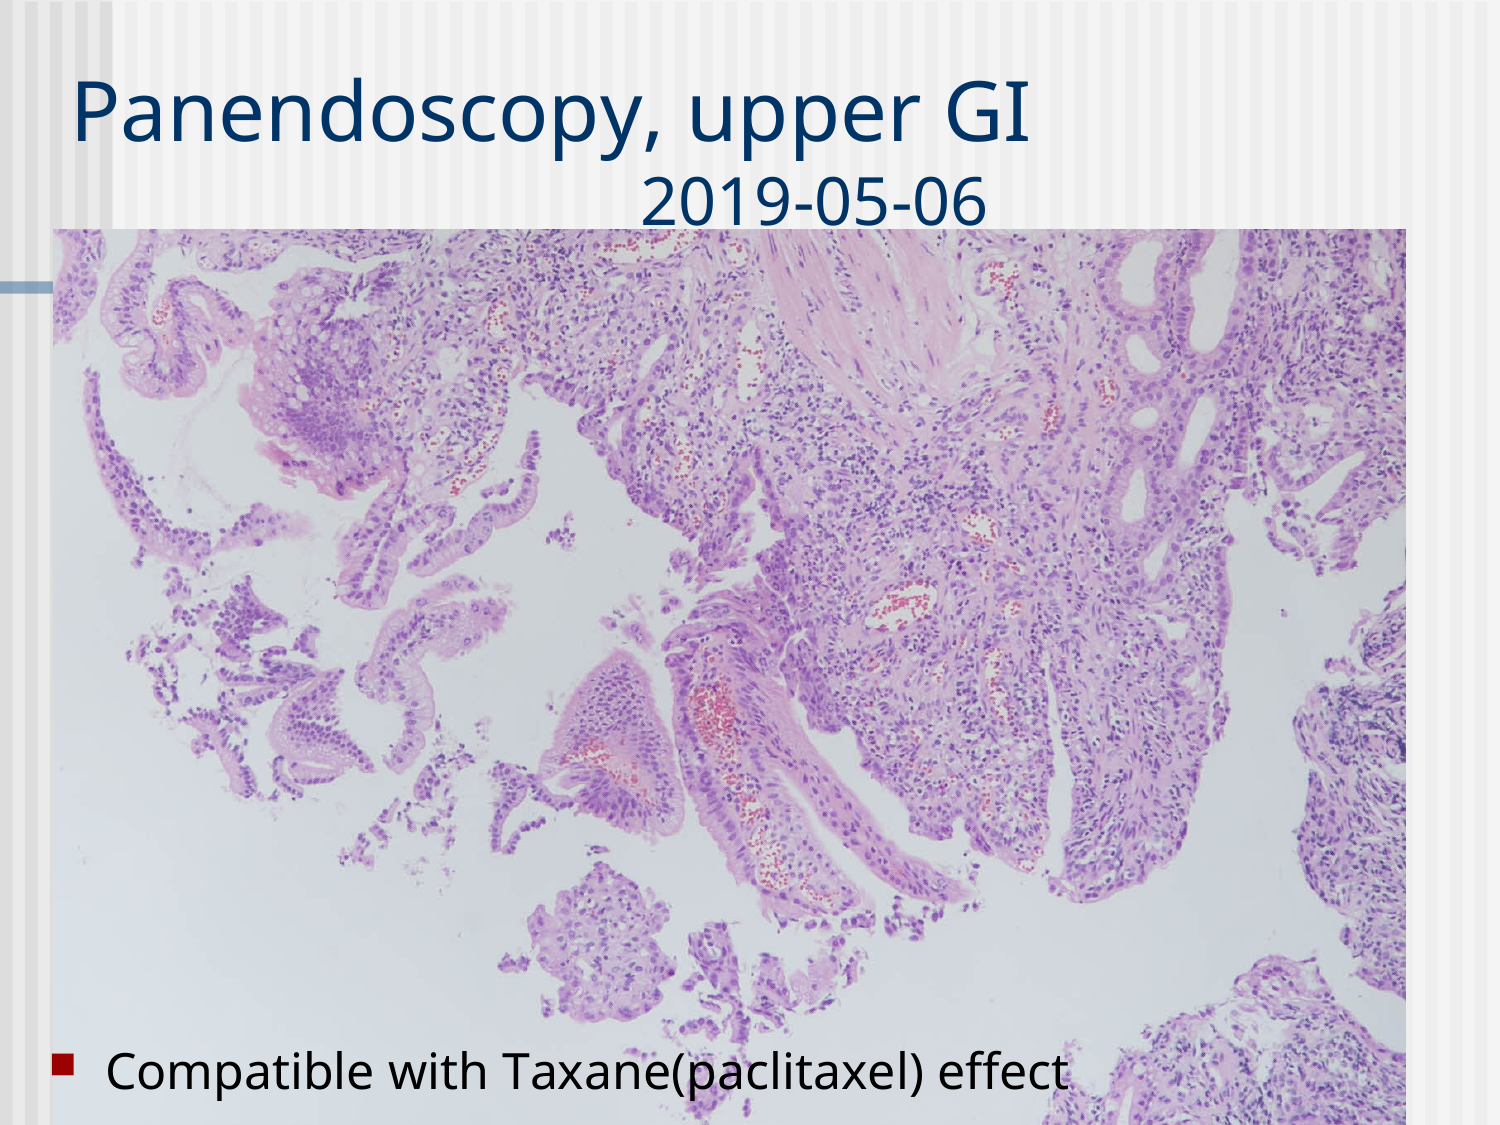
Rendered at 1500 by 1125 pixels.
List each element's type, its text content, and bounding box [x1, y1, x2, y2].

picture [53, 229, 1406, 1125]
title Panendoscopy, upper GI 2019-05-06 [55, 49, 1395, 247]
list Compatible with Taxane(paclitaxel) effect [33, 1032, 1365, 1125]
